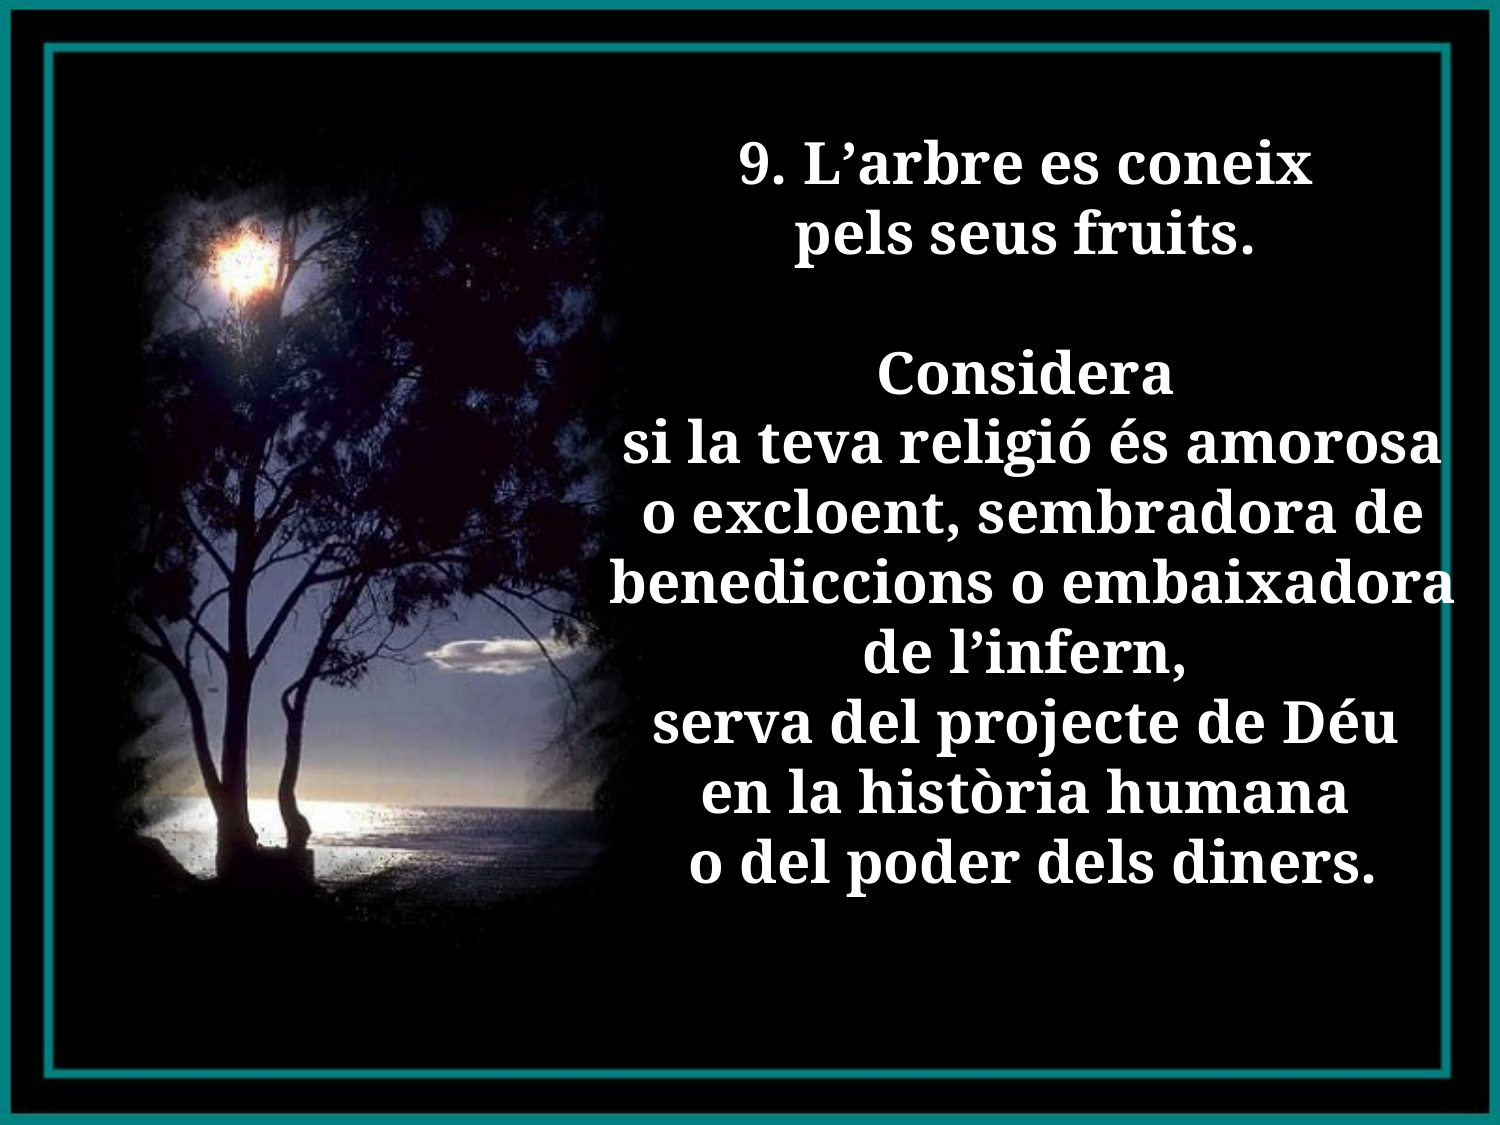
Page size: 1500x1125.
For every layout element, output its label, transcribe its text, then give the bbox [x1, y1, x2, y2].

picture [0, 0, 1500, 1125]
text_box 9. L’arbre es coneix pels seus fruits. Considera si la teva religió és amorosa o excloent, sembradora de benediccions o embaixadora de l’infern, serva del projecte de Déu en la història humana o del poder dels diners. [590, 118, 1477, 904]
